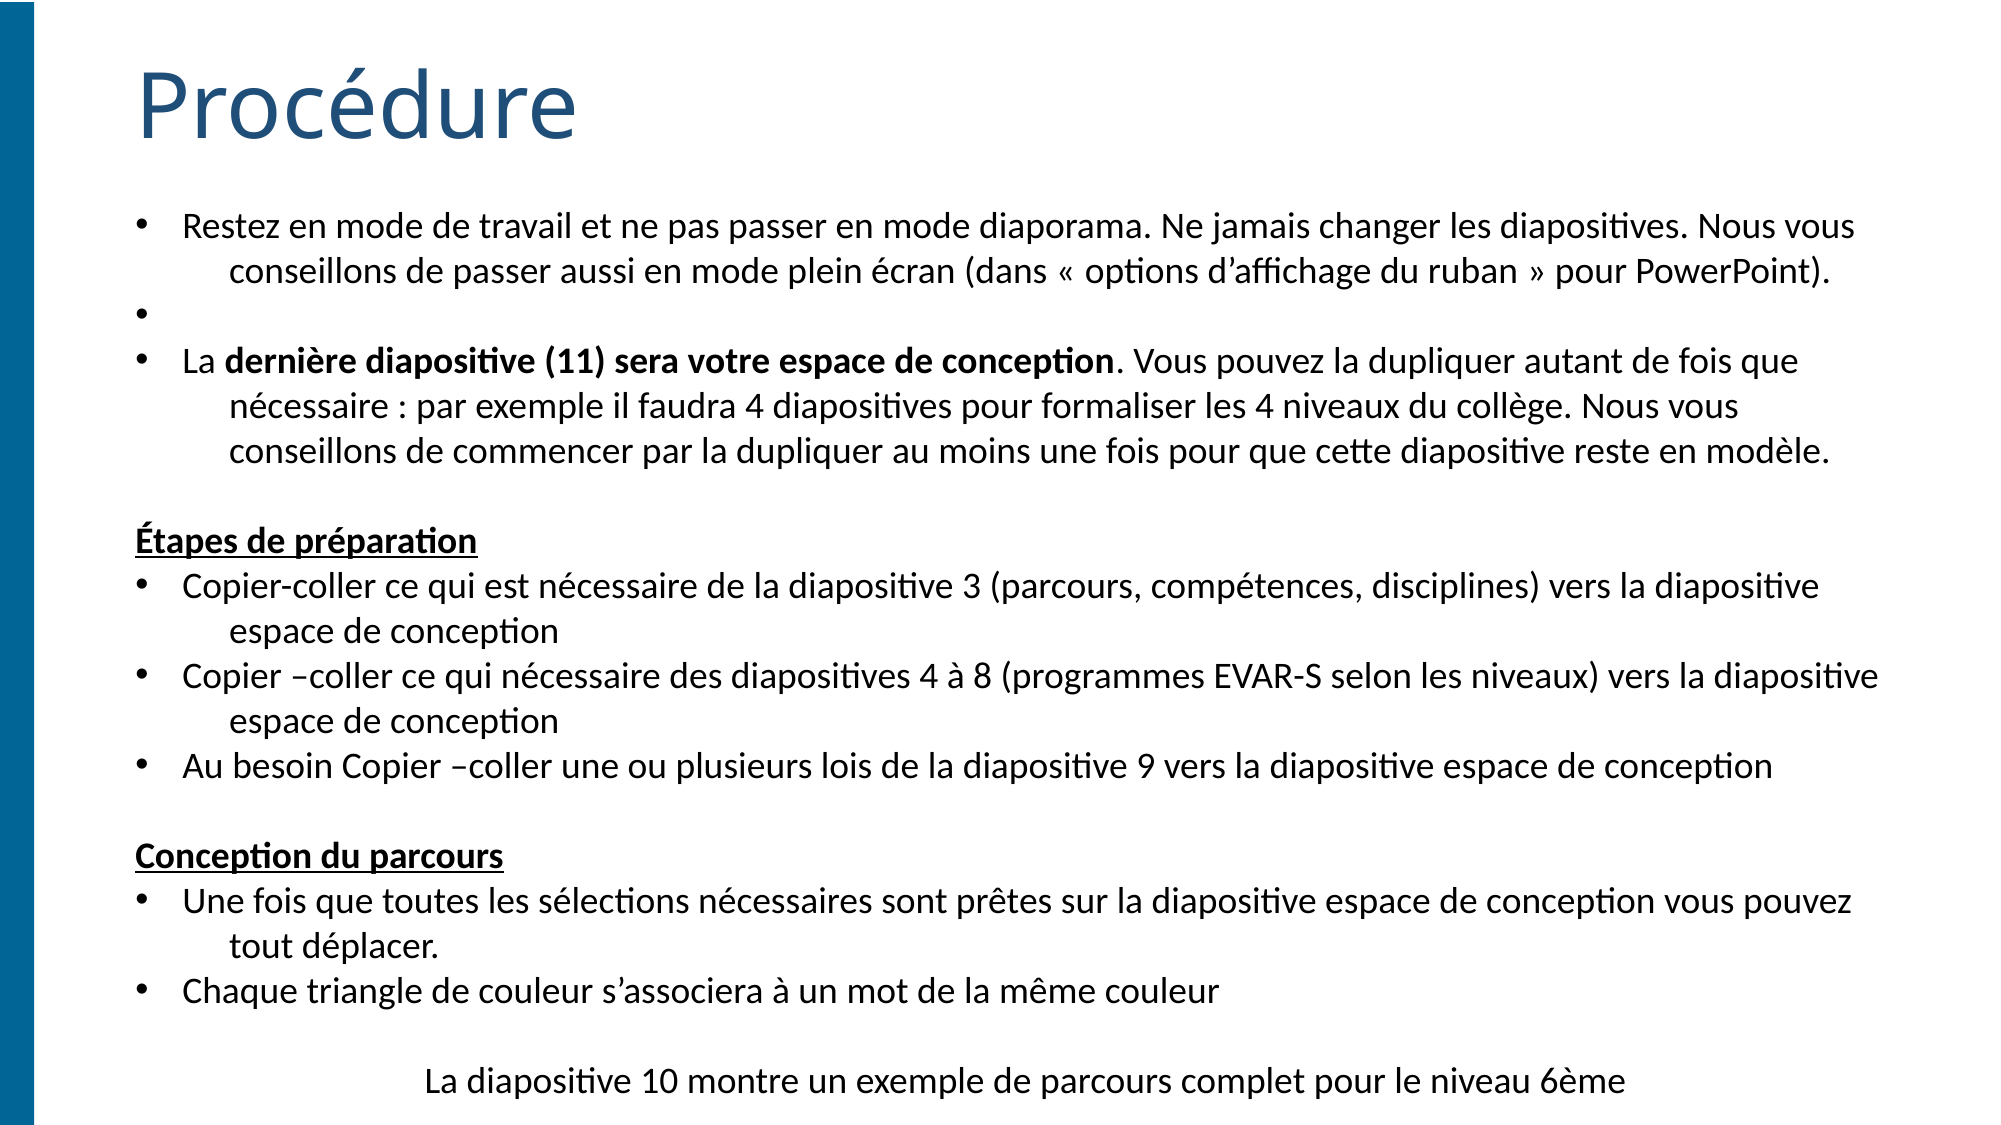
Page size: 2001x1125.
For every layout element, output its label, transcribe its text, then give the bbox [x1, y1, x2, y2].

text_box Restez en mode de travail et ne pas passer en mode diaporama. Ne jamais changer les diapositives. Nous vous conseillons de passer aussi en mode plein écran (dans « options d’affichage du ruban » pour PowerPoint). La dernière diapositive (11) sera votre espace de conception. Vous pouvez la dupliquer autant de fois que nécessaire : par exemple il faudra 4 diapositives pour formaliser les 4 niveaux du collège. Nous vous conseillons de commencer par la dupliquer au moins une fois pour que cette diapositive reste en modèle. Étapes de préparation Copier-coller ce qui est nécessaire de la diapositive 3 (parcours, compétences, disciplines) vers la diapositive espace de conception Copier –coller ce qui nécessaire des diapositives 4 à 8 (programmes EVAR-S selon les niveaux) vers la diapositive espace de conception Au besoin Copier –coller une ou plusieurs lois de la diapositive 9 vers la diapositive espace de conception Conception du parcours Une fois que toutes les sélections nécessaires sont prêtes sur la diapositive espace de conception vous pouvez tout déplacer. Chaque triangle de couleur s’associera à un mot de la même couleur La diapositive 10 montre un exemple de parcours complet pour le niveau 6ème [120, 193, 1932, 1125]
text_box [0, 2, 35, 1125]
title Procédure [120, 0, 1846, 193]
